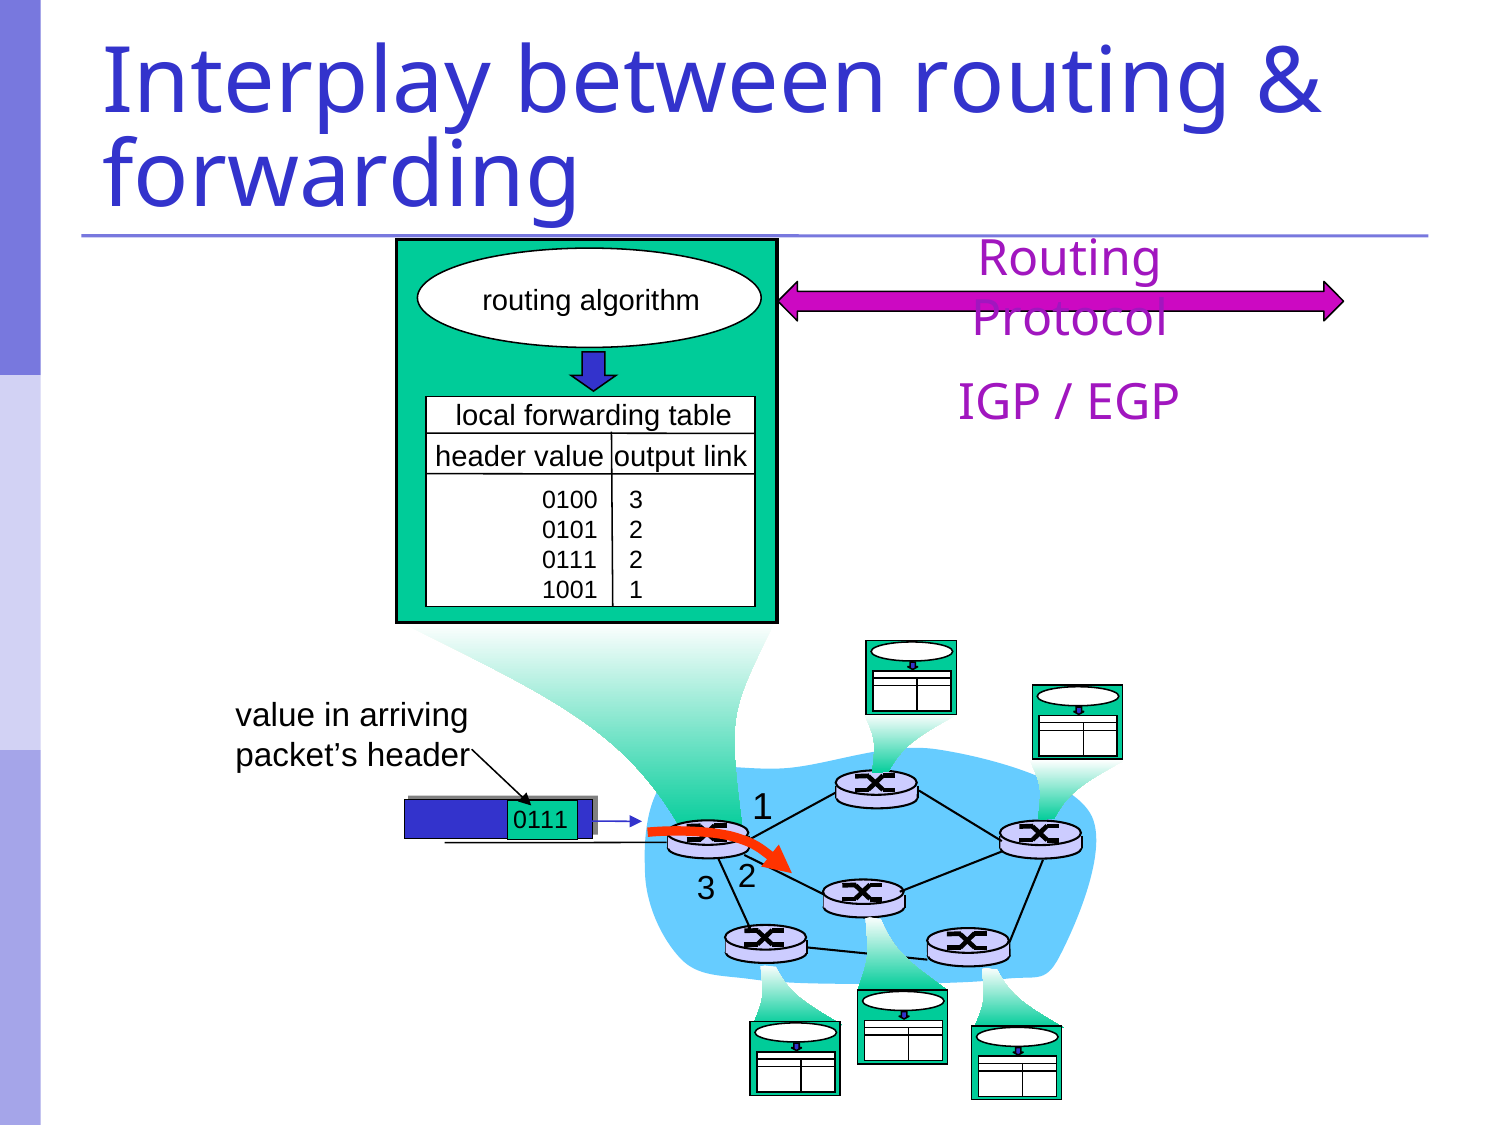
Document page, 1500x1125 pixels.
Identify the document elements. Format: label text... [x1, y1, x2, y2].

text_box 3 [682, 858, 731, 914]
text_box [979, 1064, 1022, 1070]
text_box [865, 1021, 942, 1027]
text_box Routing Protocol IGP / EGP [862, 217, 1278, 438]
text_box 0111 [498, 795, 585, 841]
text_box [802, 1060, 835, 1066]
text_box [1023, 1072, 1056, 1096]
text_box [909, 1028, 942, 1034]
text_box [585, 795, 598, 820]
text_box [1039, 723, 1083, 730]
text_box 2 [723, 846, 772, 902]
text_box [864, 990, 943, 1018]
text_box [1039, 731, 1083, 756]
text_box [978, 1026, 1057, 1063]
text_box [1084, 723, 1117, 730]
text_box [1278, 281, 1344, 321]
text_box 3 2 2 1 [614, 475, 658, 612]
text_box [757, 1060, 800, 1066]
text_box [909, 1036, 942, 1060]
text_box [918, 679, 951, 685]
text_box routing algorithm [438, 273, 745, 325]
text_box header value [420, 429, 595, 480]
text_box [865, 1036, 908, 1060]
text_box [1038, 685, 1118, 713]
text_box [1039, 716, 1117, 722]
text_box [873, 679, 916, 685]
text_box value in arriving packet’s header [220, 685, 486, 781]
text_box 1 [737, 774, 788, 835]
text_box local forwarding table [440, 388, 748, 429]
text_box [1084, 731, 1117, 756]
text_box 0100 0101 0111 1001 [527, 475, 613, 612]
text_box output link [595, 434, 610, 473]
text_box [979, 1072, 1022, 1096]
text_box Interplay between routing & forwarding [87, 29, 1363, 234]
text_box output link [595, 429, 767, 481]
text_box [396, 239, 1125, 1058]
text_box [404, 795, 498, 839]
text_box [802, 1067, 835, 1092]
text_box [757, 1067, 800, 1092]
text_box [585, 822, 598, 839]
text_box [918, 686, 951, 711]
text_box [1023, 1064, 1056, 1070]
text_box [872, 640, 952, 677]
text_box [865, 1028, 908, 1034]
text_box [873, 686, 916, 711]
